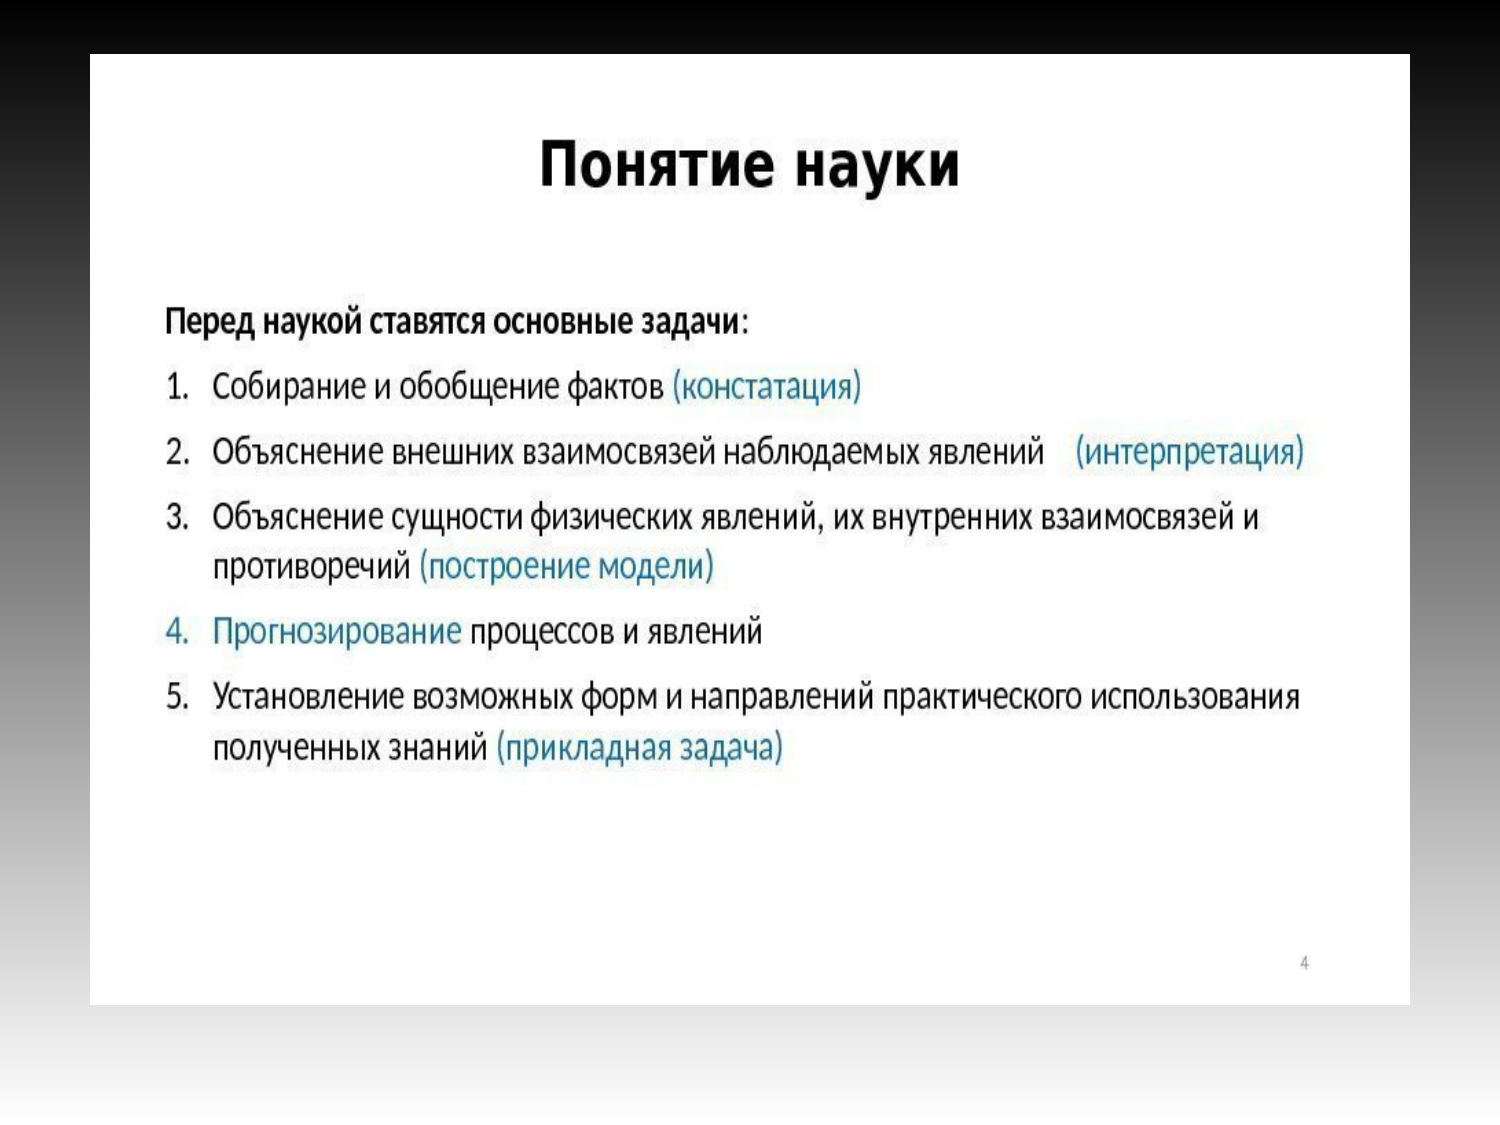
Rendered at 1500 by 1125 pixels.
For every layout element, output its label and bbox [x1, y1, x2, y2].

picture [90, 54, 1410, 1005]
title [75, 45, 1425, 233]
